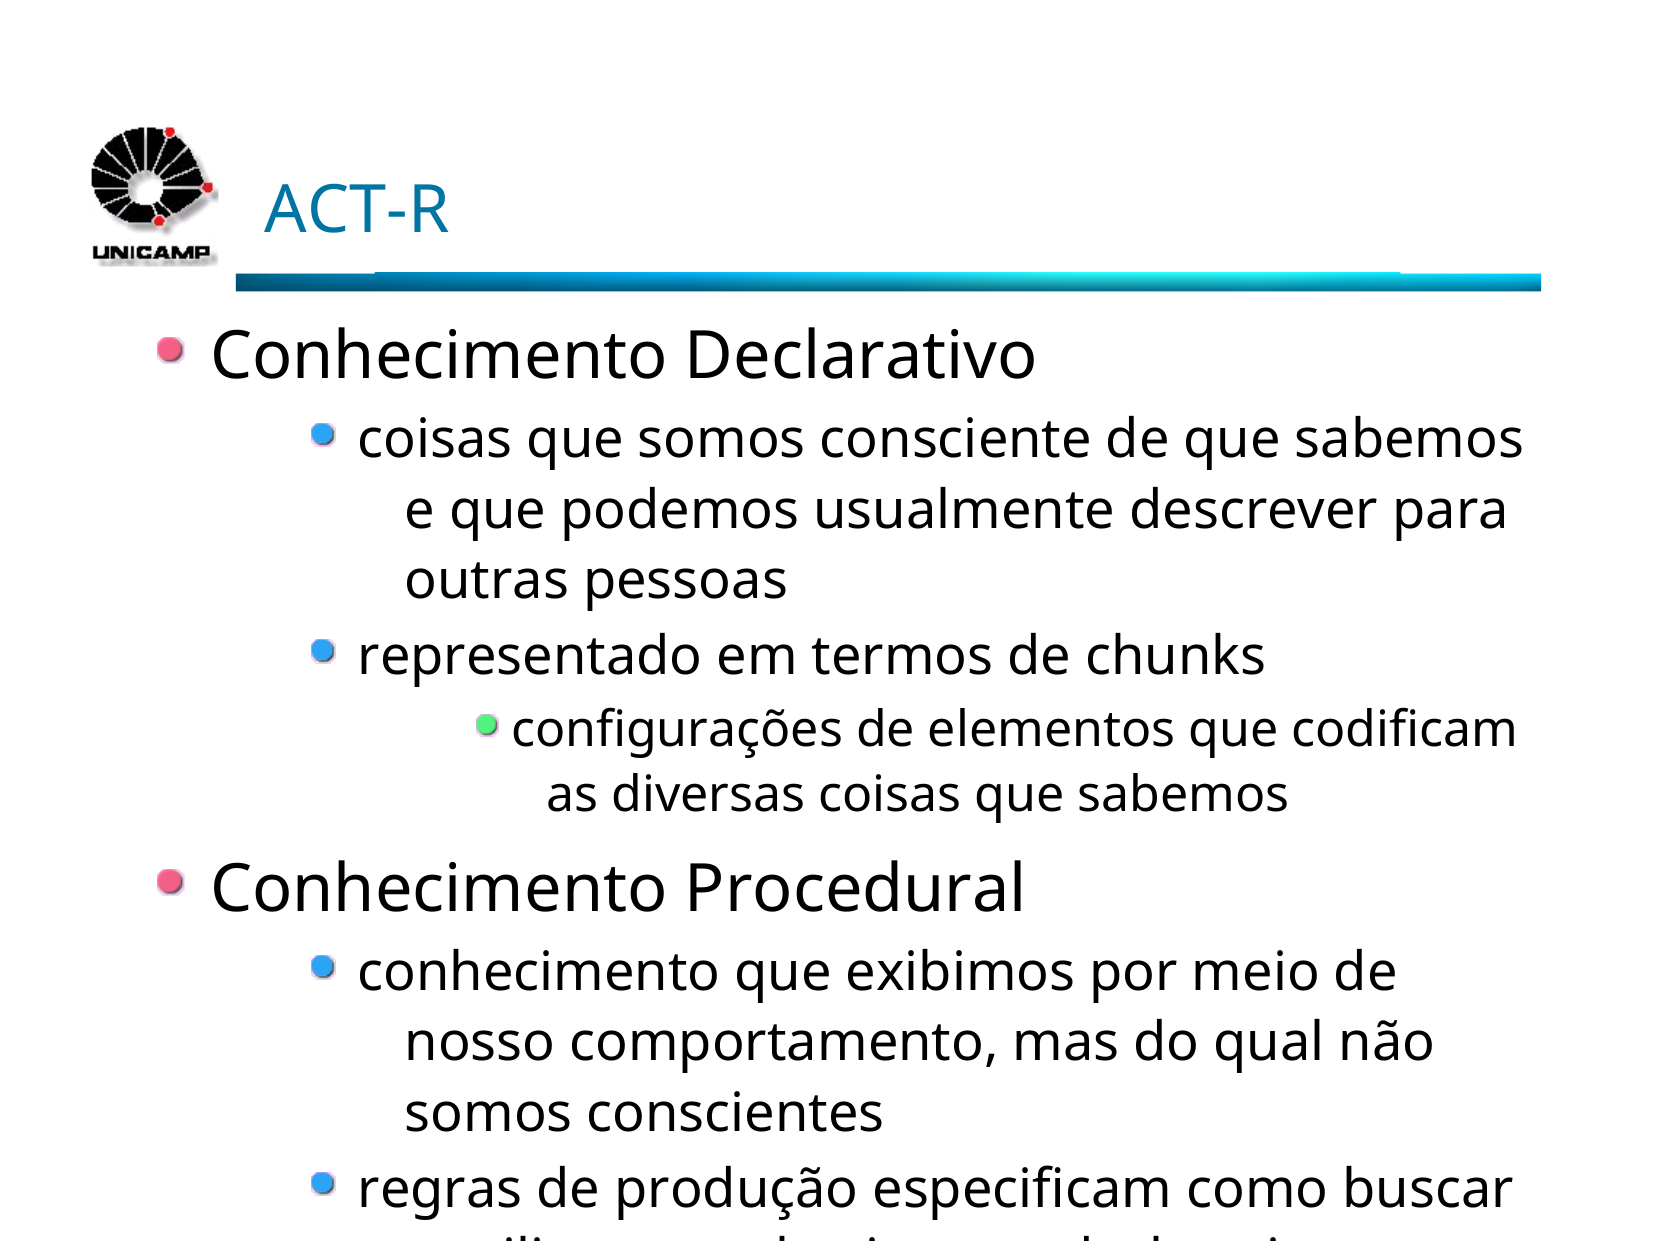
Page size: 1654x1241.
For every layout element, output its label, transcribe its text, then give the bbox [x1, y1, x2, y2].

list Conhecimento Declarativo coisas que somos consciente de que sabemos e que podemos usualmente descrever para outras pessoas representado em termos de chunks configurações de elementos que codificam as diversas coisas que sabemos Conhecimento Procedural conhecimento que exibimos por meio de nosso comportamento, mas do qual não somos conscientes regras de produção especificam como buscar e utilizar o conhecimento declarativo para resolver problemas [121, 309, 1534, 1189]
title ACT-R [264, 42, 1534, 250]
picture [310, 1189, 337, 1197]
picture [125, 272, 1654, 295]
